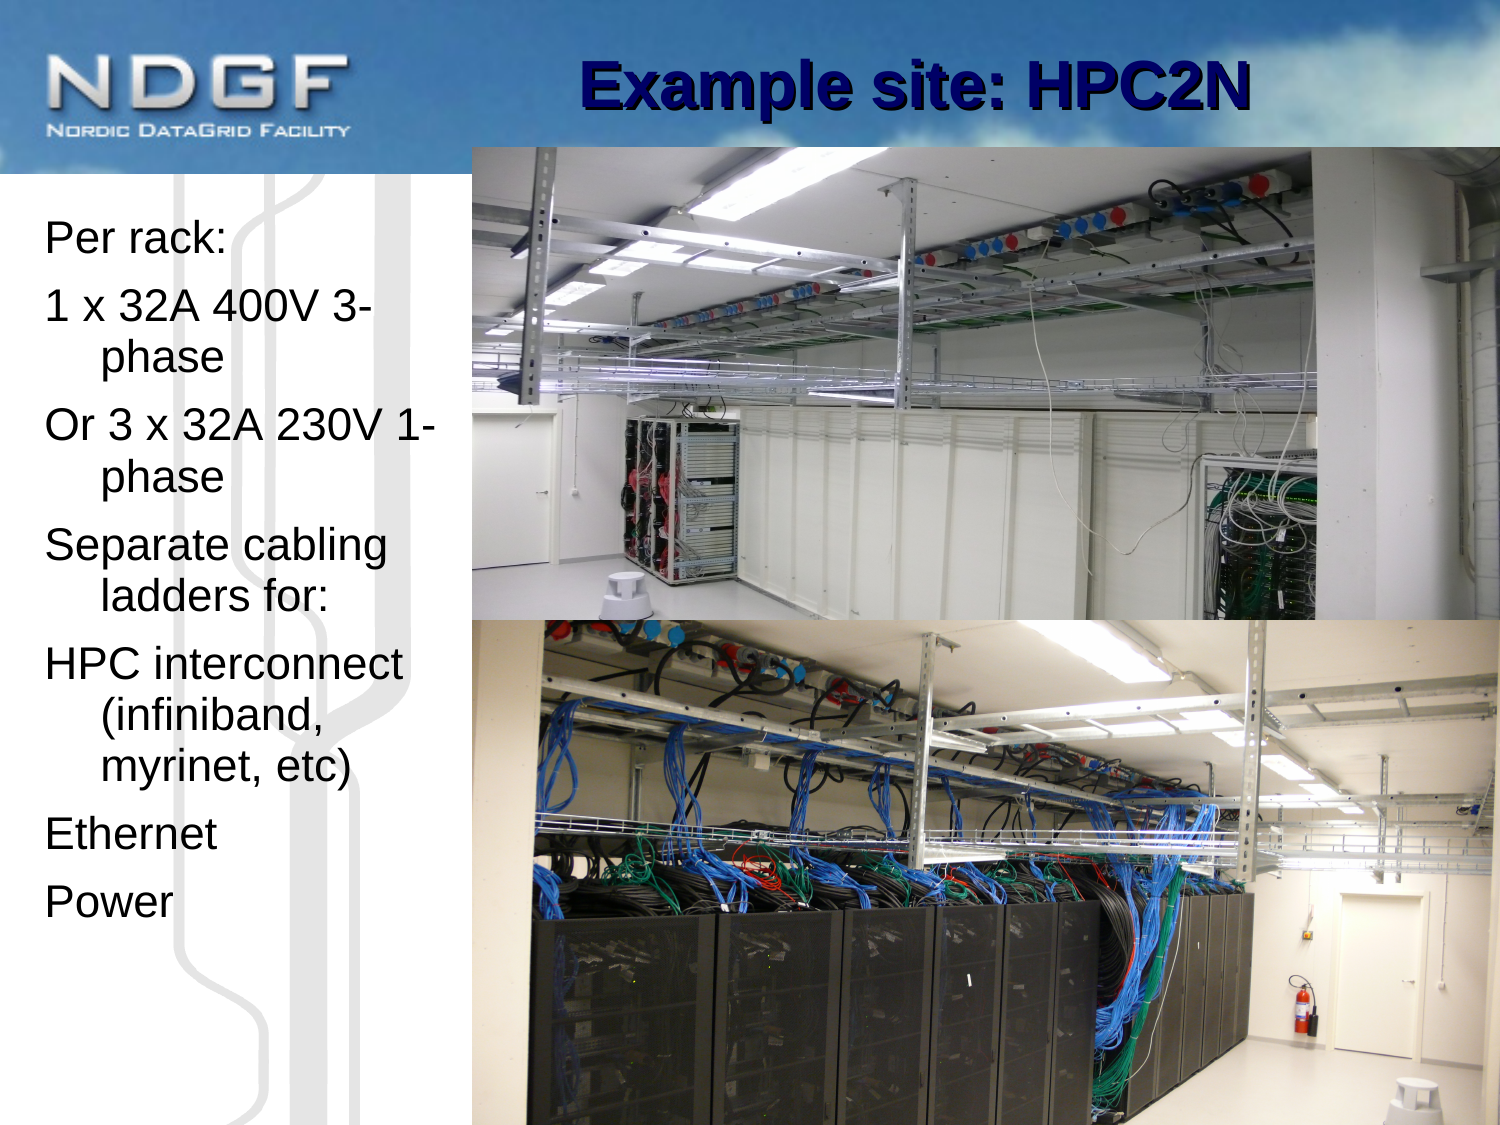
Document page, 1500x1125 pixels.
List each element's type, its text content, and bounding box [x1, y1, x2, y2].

list Per rack: 1 x 32A 400V 3-phase Or 3 x 32A 230V 1-phase Separate cabling ladders for: HPC interconnect (infiniband, myrinet, etc) Ethernet Power [29, 204, 473, 1125]
title Example site: HPC2N [372, 26, 1459, 142]
picture [0, 0, 1500, 1125]
